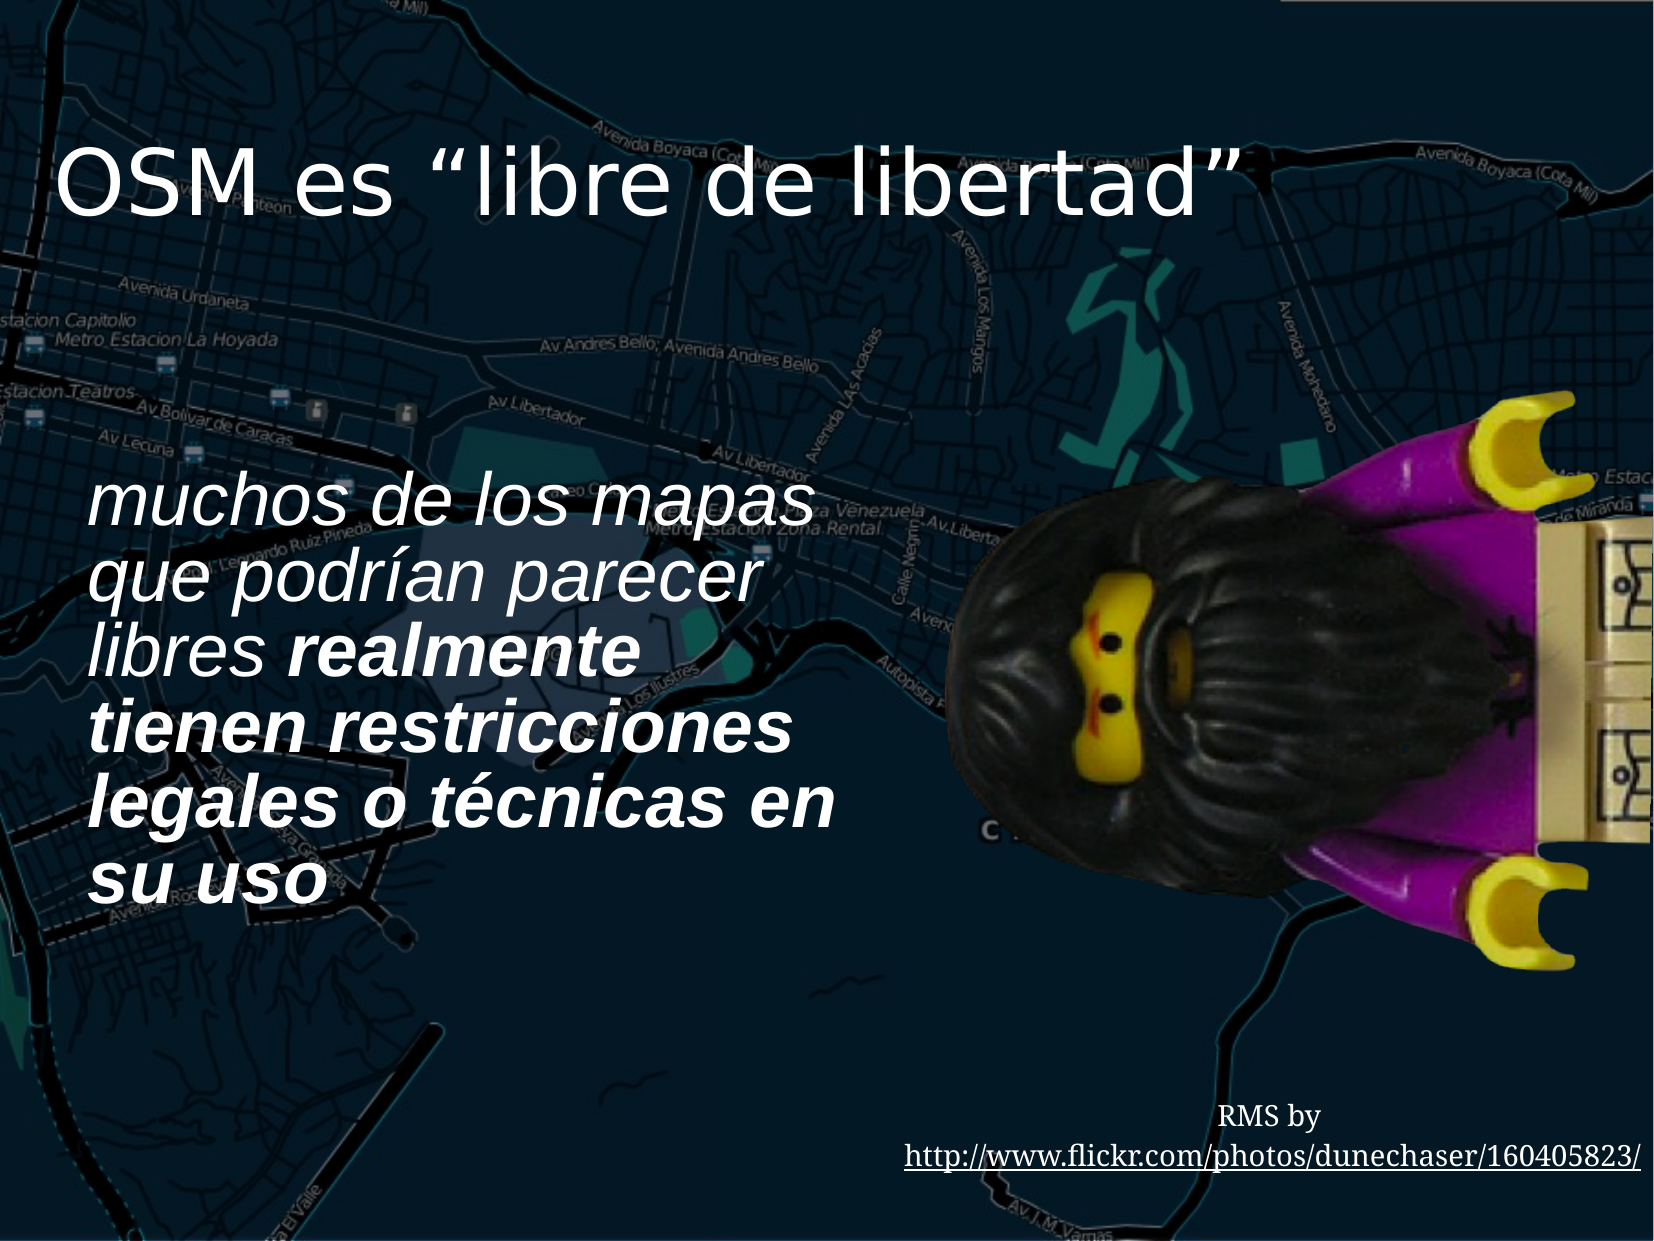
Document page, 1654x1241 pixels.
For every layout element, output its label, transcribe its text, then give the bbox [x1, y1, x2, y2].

picture [1555, 1158, 1563, 1165]
picture [1479, 1158, 1635, 1169]
picture [0, 0, 1654, 1241]
picture [1587, 1158, 1595, 1165]
picture [1252, 1158, 1260, 1165]
picture [1163, 1158, 1171, 1165]
list muchos de los mapas que podrían parecer libres realmente tienen restricciones legales o técnicas en su uso [79, 427, 869, 956]
picture [971, 1158, 981, 1169]
picture [1522, 1158, 1530, 1165]
picture [1205, 1158, 1215, 1169]
picture [1280, 1158, 1288, 1165]
picture [1218, 1158, 1225, 1164]
picture [1422, 1158, 1429, 1164]
picture [949, 1158, 956, 1164]
title OSM es “libre de libertad” [45, 56, 1609, 317]
picture [1308, 1158, 1480, 1169]
picture [949, 1158, 972, 1169]
picture [1507, 1158, 1514, 1165]
text_box RMS by http://www.flickr.com/photos/dunechaser/160405823/ [892, 1113, 1654, 1158]
picture [1338, 1158, 1345, 1164]
picture [980, 1158, 1206, 1169]
picture [1218, 1158, 1309, 1169]
